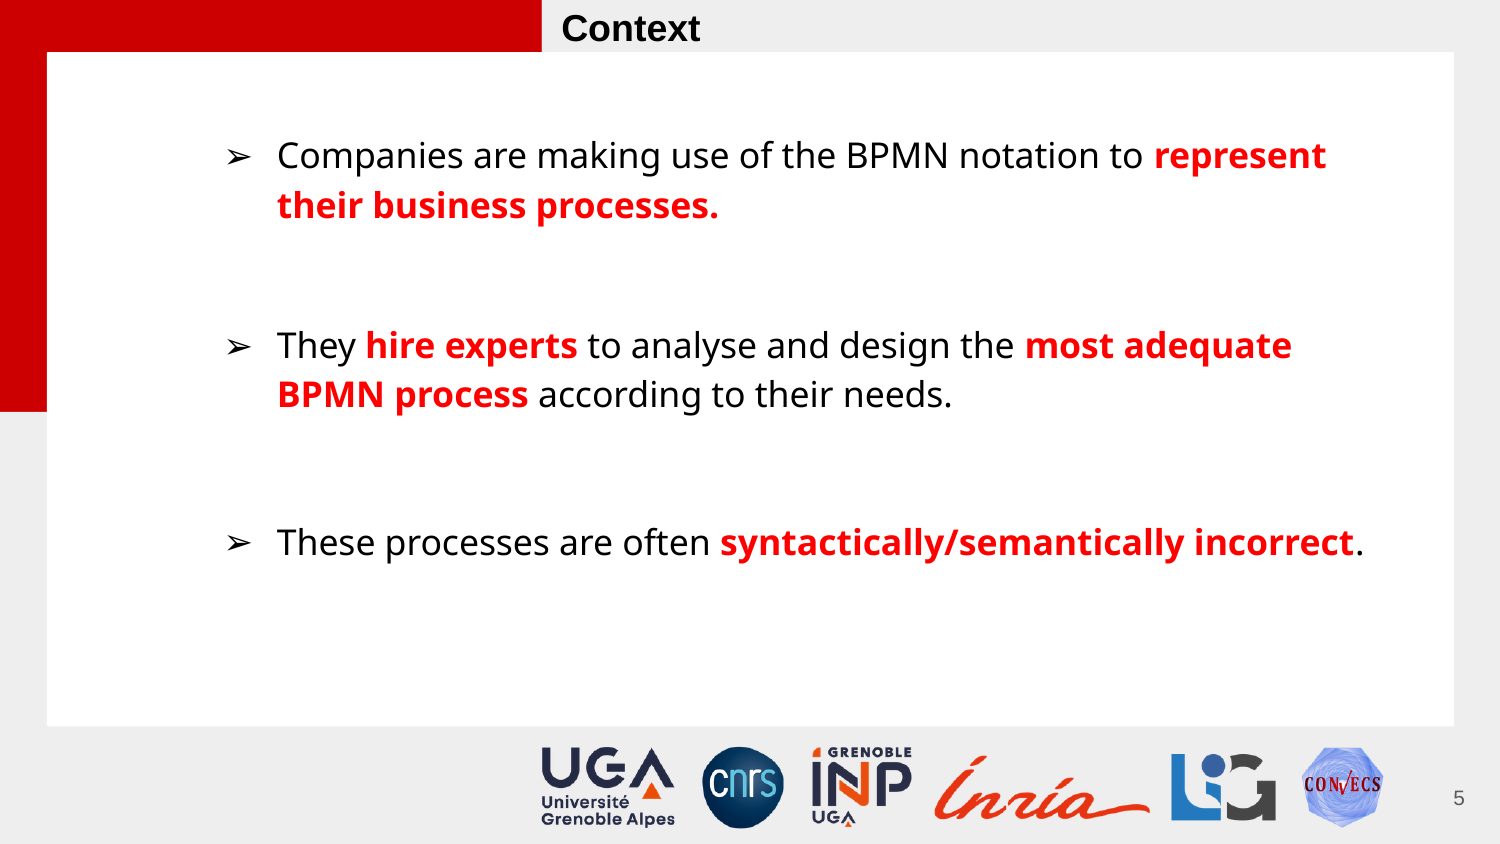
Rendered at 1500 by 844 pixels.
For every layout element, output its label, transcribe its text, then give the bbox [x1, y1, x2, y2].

text_box Context [546, 0, 1441, 55]
slide_number <numéro> [1389, 764, 1480, 830]
text_box Companies are making use of the BPMN notation to represent their business processes. They hire experts to analyse and design the most adequate BPMN process according to their needs. These processes are often syntactically/semantically incorrect. [119, 112, 1381, 681]
picture [0, 0, 1500, 844]
